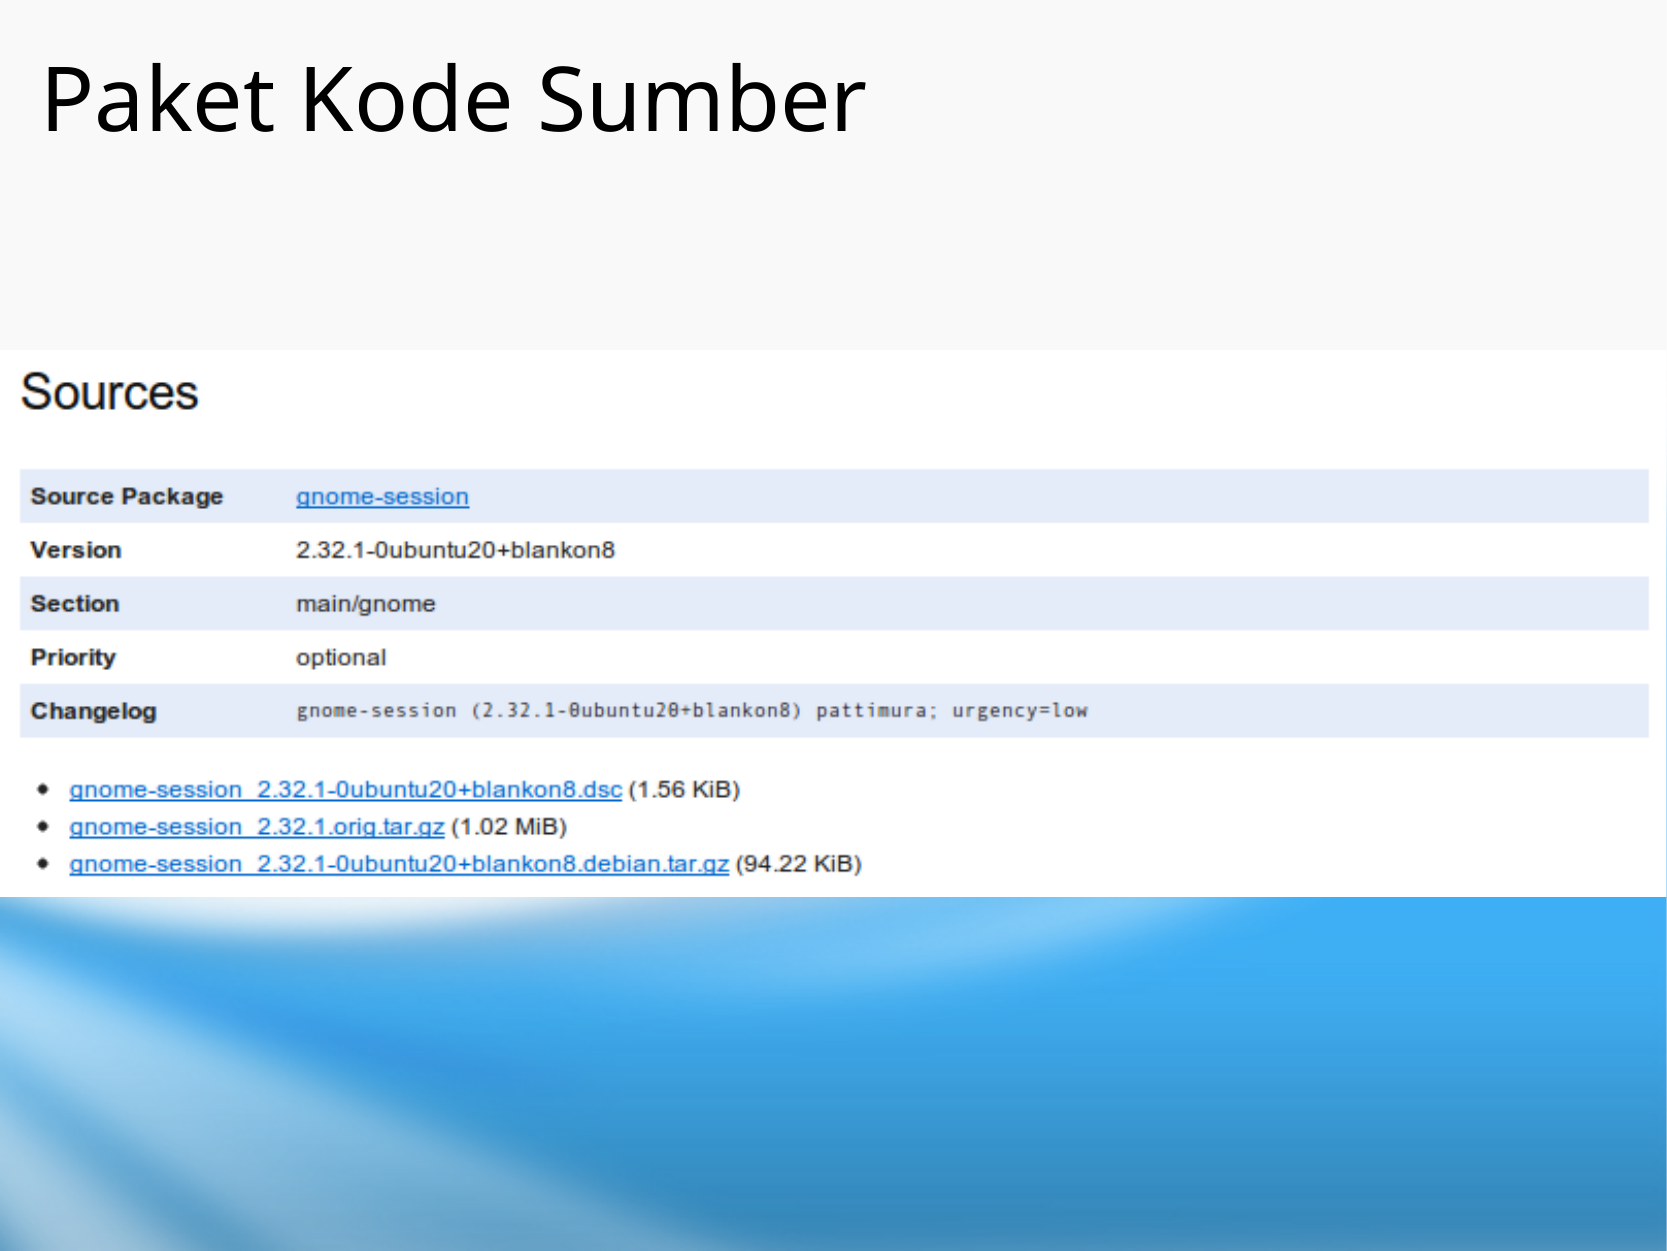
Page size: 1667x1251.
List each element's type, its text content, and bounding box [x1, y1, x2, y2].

picture [0, 0, 1667, 1251]
title Paket Kode Sumber [40, 50, 1627, 201]
